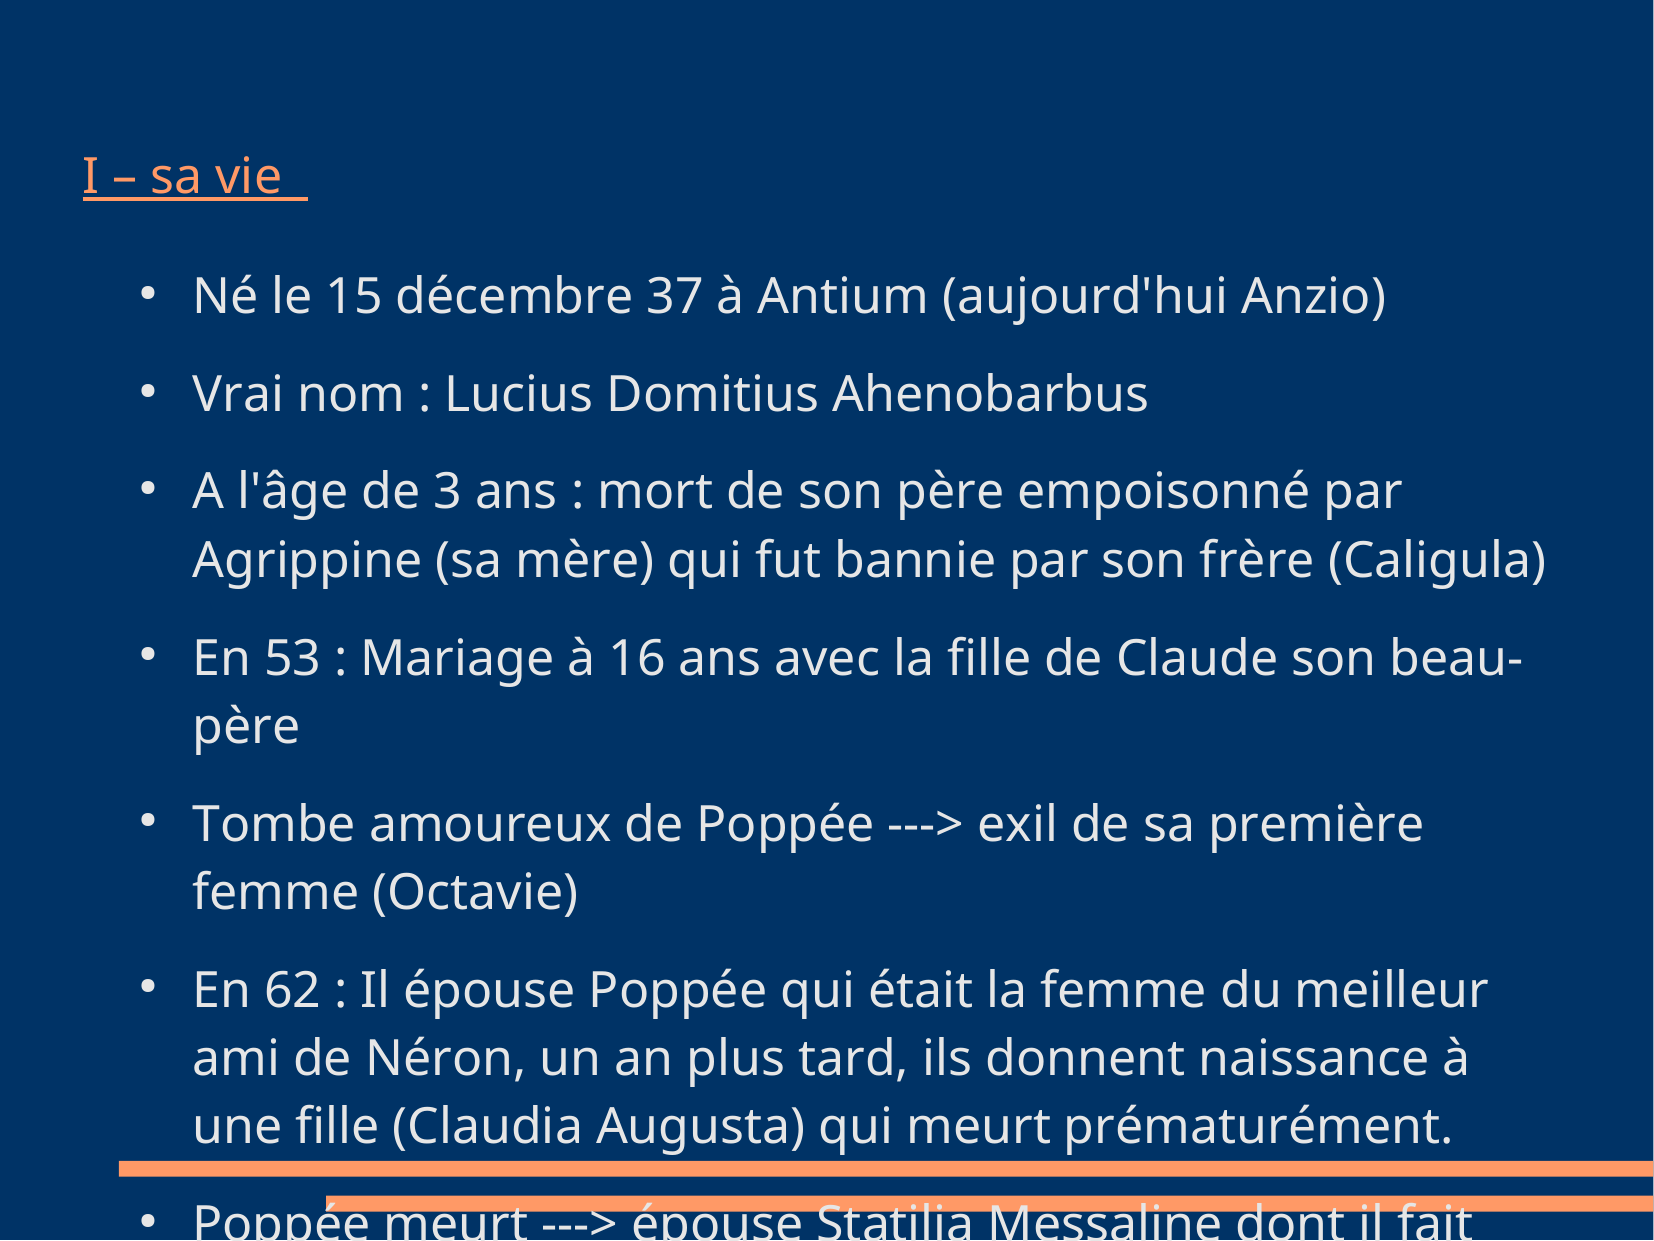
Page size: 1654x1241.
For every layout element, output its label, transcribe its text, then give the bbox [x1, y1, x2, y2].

list Né le 15 décembre 37 à Antium (aujourd'hui Anzio) Vrai nom : Lucius Domitius Ahenobarbus A l'âge de 3 ans : mort de son père empoisonné par Agrippine (sa mère) qui fut bannie par son frère (Caligula) En 53 : Mariage à 16 ans avec la fille de Claude son beau-père Tombe amoureux de Poppée ---> exil de sa première femme (Octavie) En 62 : Il épouse Poppée qui était la femme du meilleur ami de Néron, un an plus tard, ils donnent naissance à une fille (Claudia Augusta) qui meurt prématurément. Poppée meurt ---> épouse Statilia Messaline dont il fait assassiner le mari. [121, 259, 1548, 1241]
title I – sa vie [82, 70, 1495, 278]
